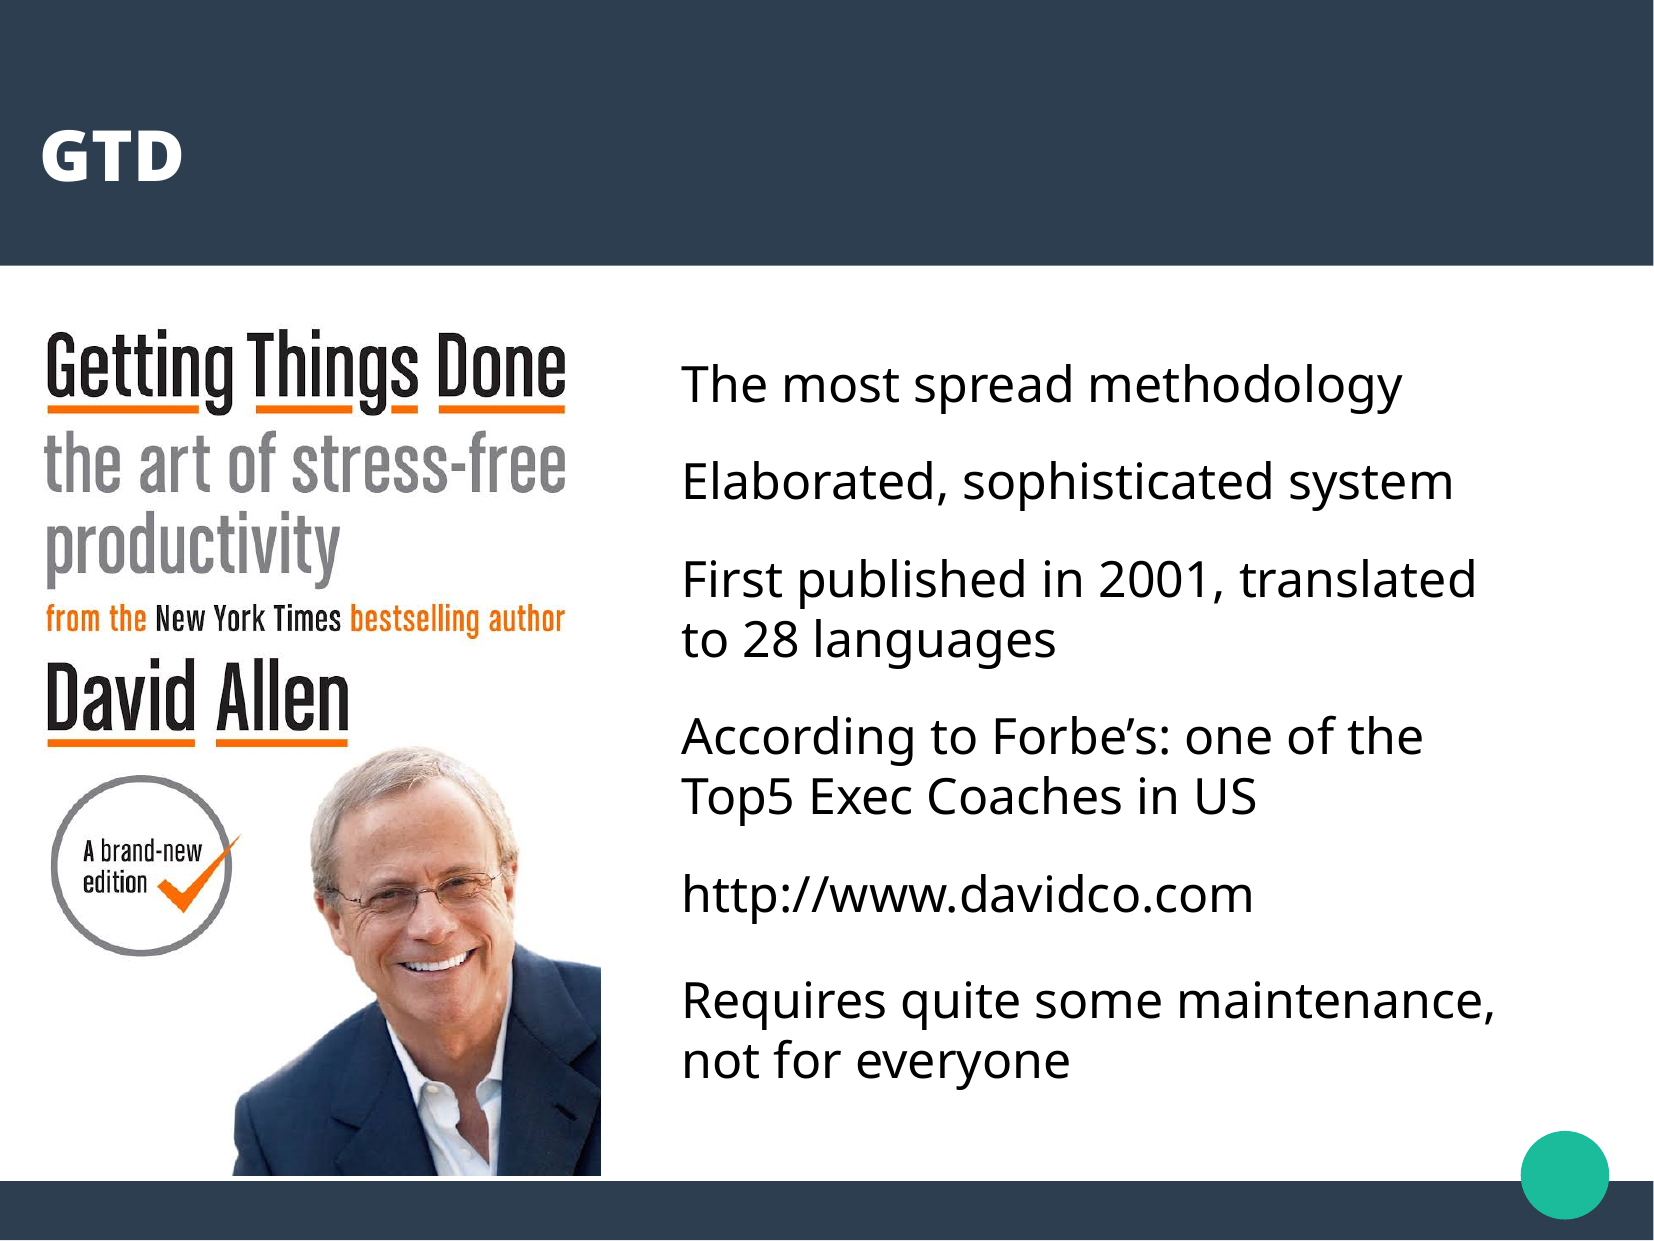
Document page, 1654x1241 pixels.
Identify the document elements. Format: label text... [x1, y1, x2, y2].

title GTD [39, 75, 1576, 233]
picture [15, 269, 601, 1176]
text_box The most spread methodology Elaborated, sophisticated system First published in 2001, translated to 28 languages According to Forbe’s: one of the Top5 Exec Coaches in US http://www.davidco.com Requires quite some maintenance, not for everyone [666, 344, 1530, 1194]
